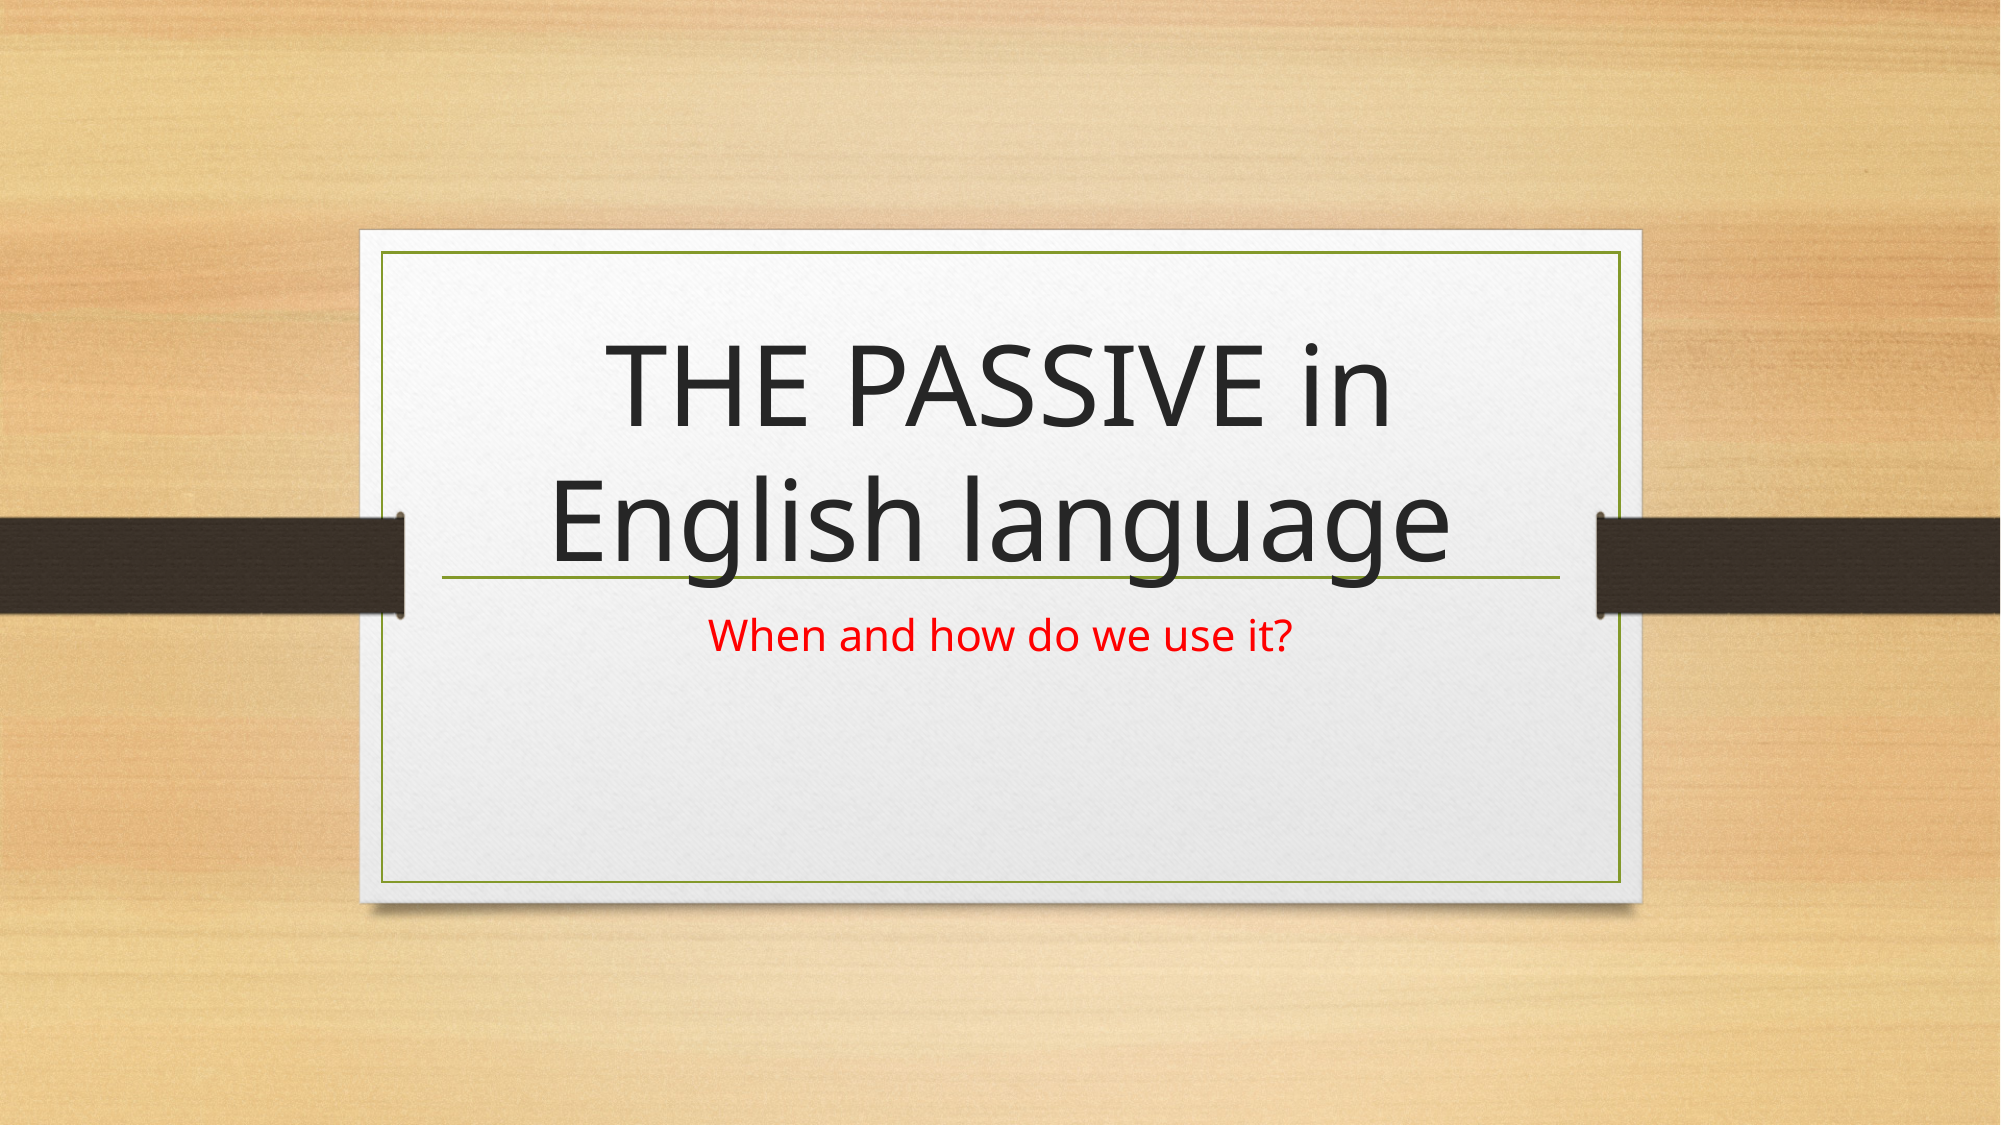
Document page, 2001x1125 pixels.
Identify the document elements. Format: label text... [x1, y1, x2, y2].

subtitle When and how do we use it? [441, 600, 1560, 817]
title THE PASSIVE in English language [441, 306, 1560, 556]
